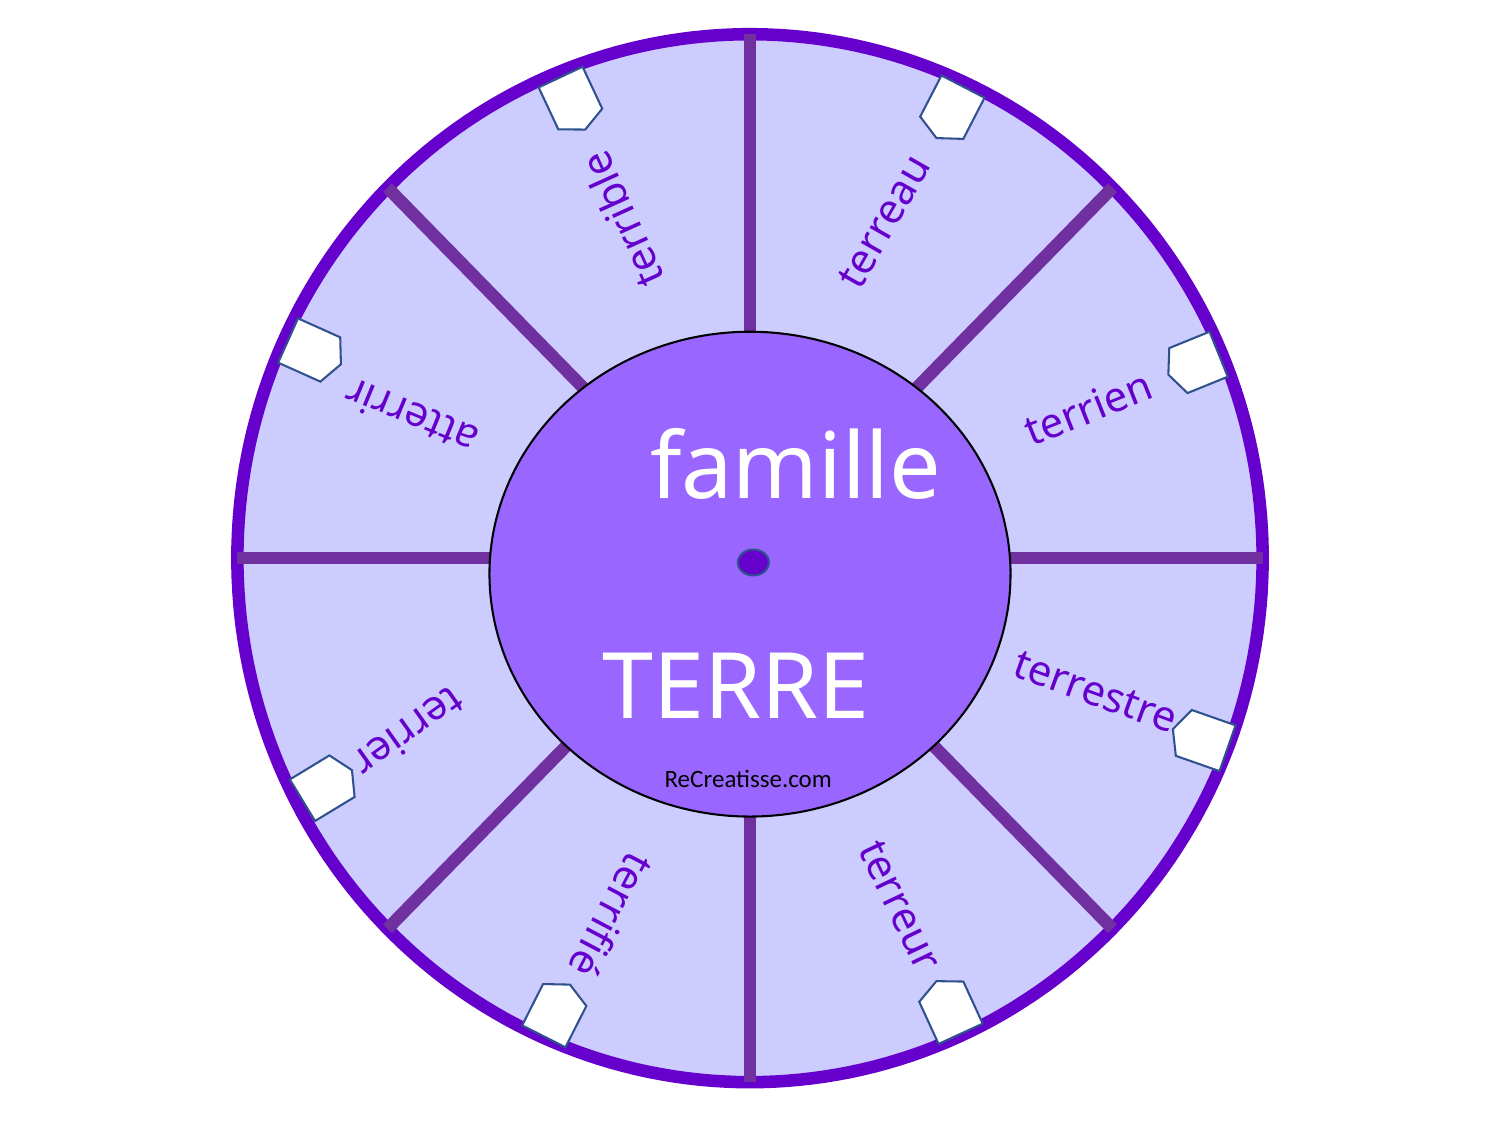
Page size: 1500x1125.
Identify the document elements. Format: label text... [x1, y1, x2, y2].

text_box terrien [999, 345, 1176, 467]
text_box [737, 549, 769, 576]
text_box terrier [327, 662, 492, 806]
text_box terreur [836, 814, 969, 996]
text_box [237, 34, 1263, 1083]
text_box terrifié [545, 829, 680, 1004]
text_box terreau [809, 127, 953, 312]
text_box terrible [554, 127, 687, 313]
text_box atterrir [319, 355, 502, 481]
text_box terrestre [991, 624, 1203, 753]
text_box famille TERRE [564, 399, 957, 744]
text_box ReCreatisse.com [650, 755, 847, 800]
